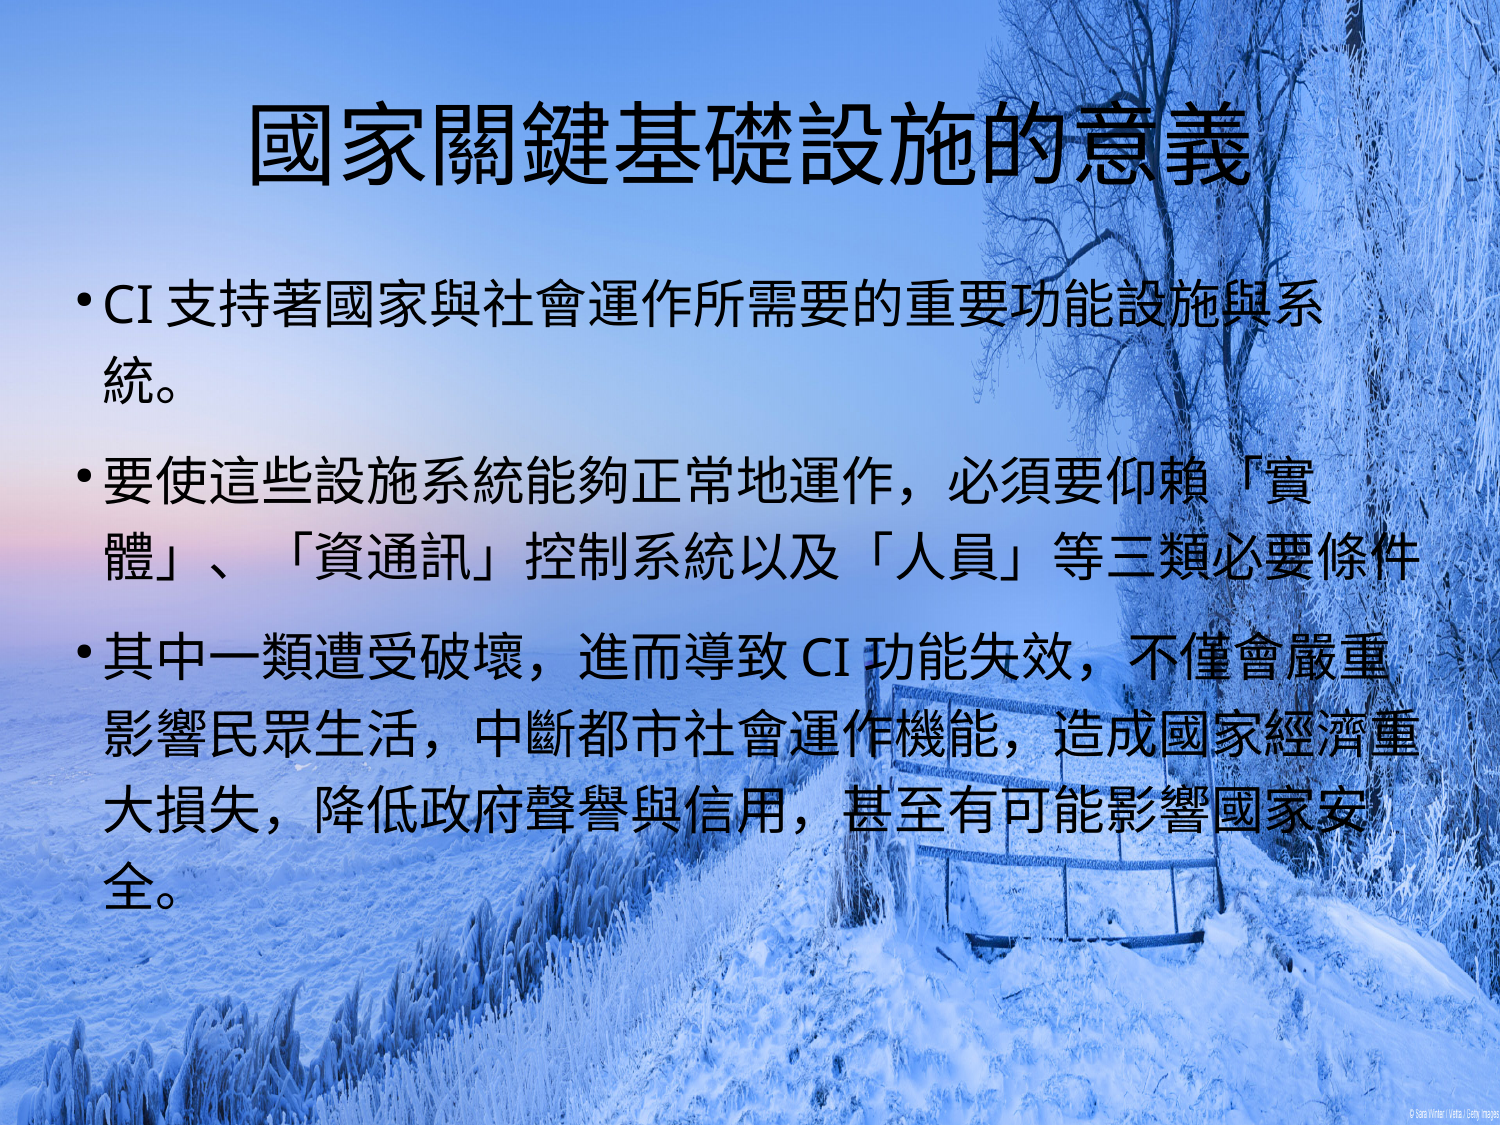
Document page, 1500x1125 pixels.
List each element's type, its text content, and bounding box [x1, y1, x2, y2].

picture [0, 0, 1500, 1125]
title 國家關鍵基礎設施的意義 [75, 45, 1425, 233]
list CI支持著國家與社會運作所需要的重要功能設施與系統。 要使這些設施系統能夠正常地運作，必須要仰賴「實體」、「資通訊」控制系統以及「人員」等三類必要條件 其中一類遭受破壞，進而導致CI功能失效，不僅會嚴重影響民眾生活，中斷都市社會運作機能，造成國家經濟重大損失，降低政府聲譽與信用，甚至有可能影響國家安全。 [75, 262, 1425, 1005]
